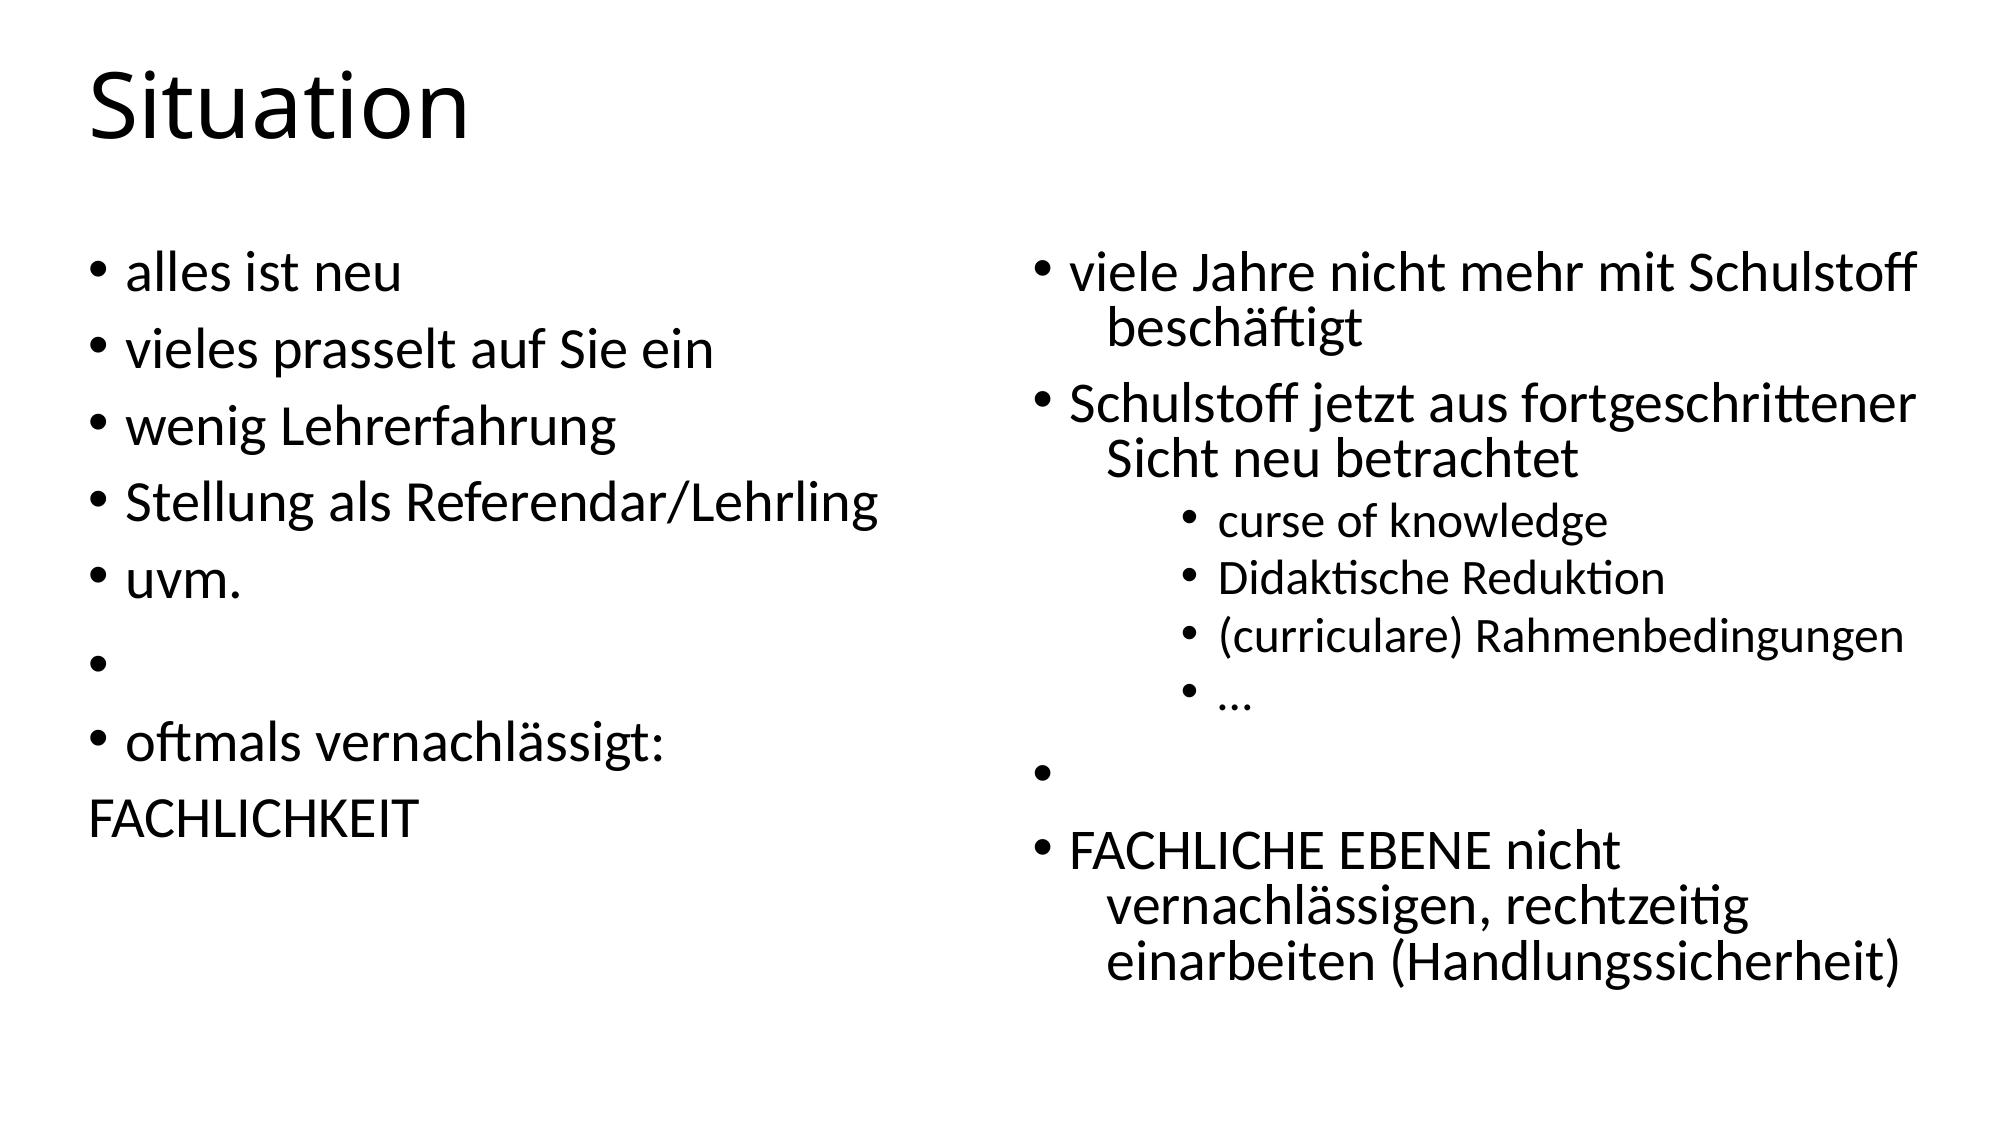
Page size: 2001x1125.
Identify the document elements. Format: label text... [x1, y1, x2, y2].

title Situation [73, 0, 1984, 218]
list viele Jahre nicht mehr mit Schulstoff beschäftigt Schulstoff jetzt aus fortgeschrittener Sicht neu betrachtet curse of knowledge Didaktische Reduktion (curriculare) Rahmenbedingungen … FACHLICHE EBENE nicht vernachlässigen, rechtzeitig einarbeiten (Handlungssicherheit) [1017, 239, 1984, 1003]
list alles ist neu vieles prasselt auf Sie ein wenig Lehrerfahrung Stellung als Referendar/Lehrling uvm. oftmals vernachlässigt: FACHLICHKEIT [73, 239, 952, 1003]
